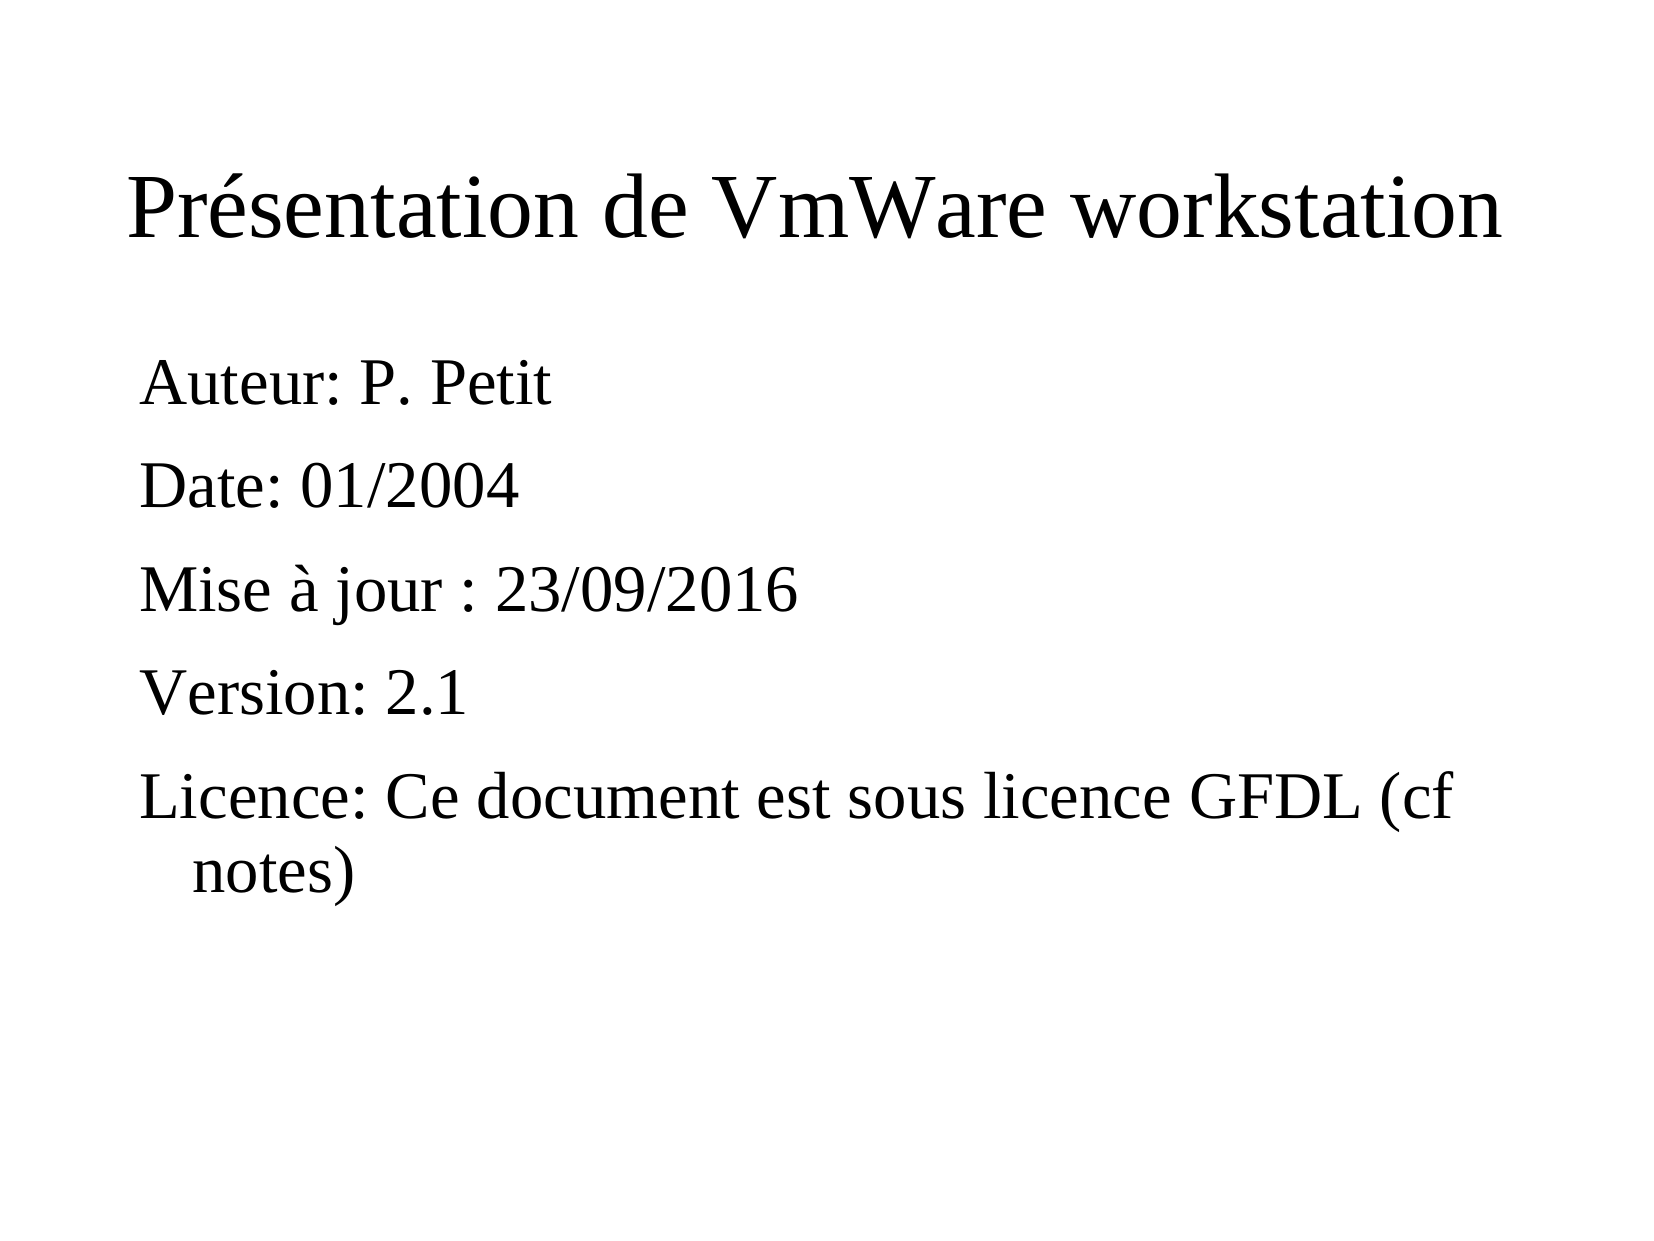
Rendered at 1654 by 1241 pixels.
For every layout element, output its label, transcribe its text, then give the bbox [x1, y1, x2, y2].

list Auteur: P. Petit Date: 01/2004 Mise à jour : 23/09/2016 Version: 2.1 Licence: Ce document est sous licence GFDL (cf notes) [121, 344, 1534, 1127]
title Présentation de VmWare workstation [121, 102, 1534, 311]
